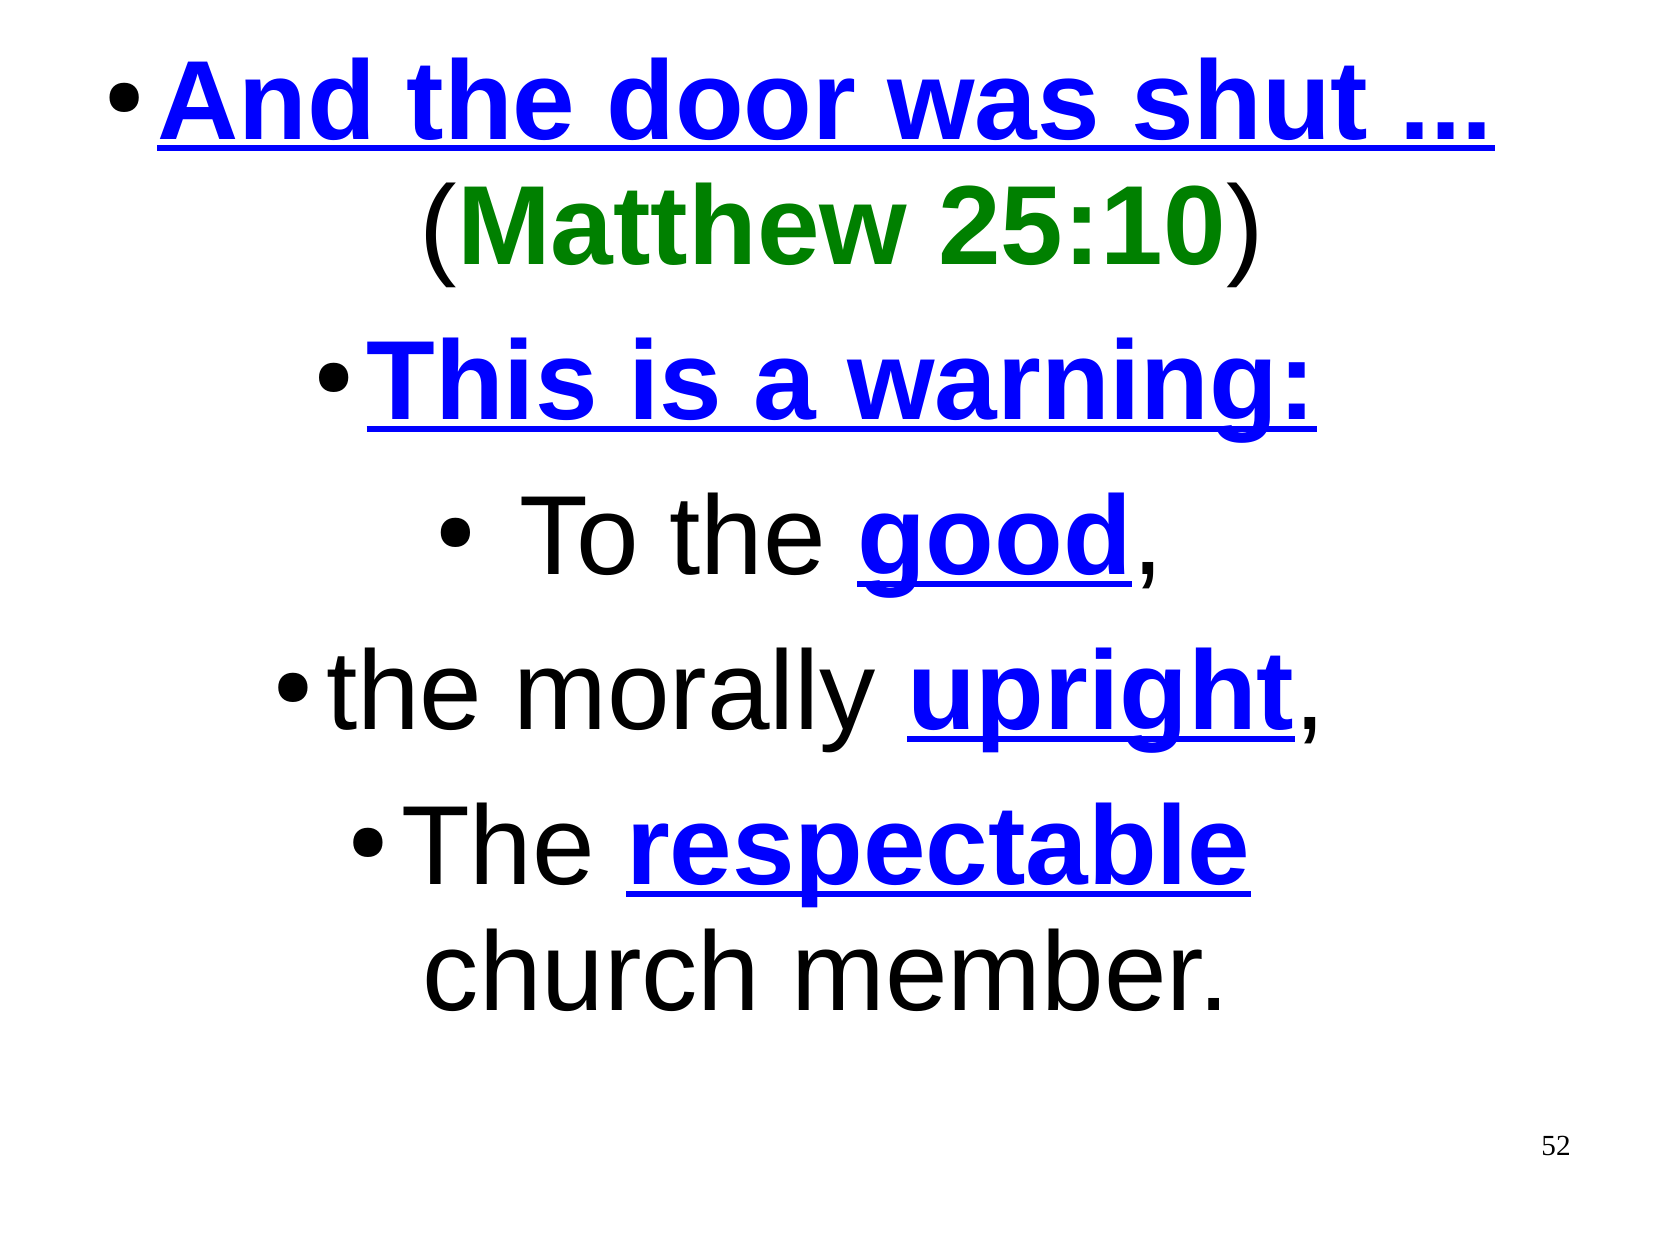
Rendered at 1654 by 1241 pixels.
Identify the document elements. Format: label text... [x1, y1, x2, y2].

list And the door was shut ... (Matthew 25:10) This is a warning: To the good, the morally upright, The respectable church member. [0, 37, 1613, 1201]
